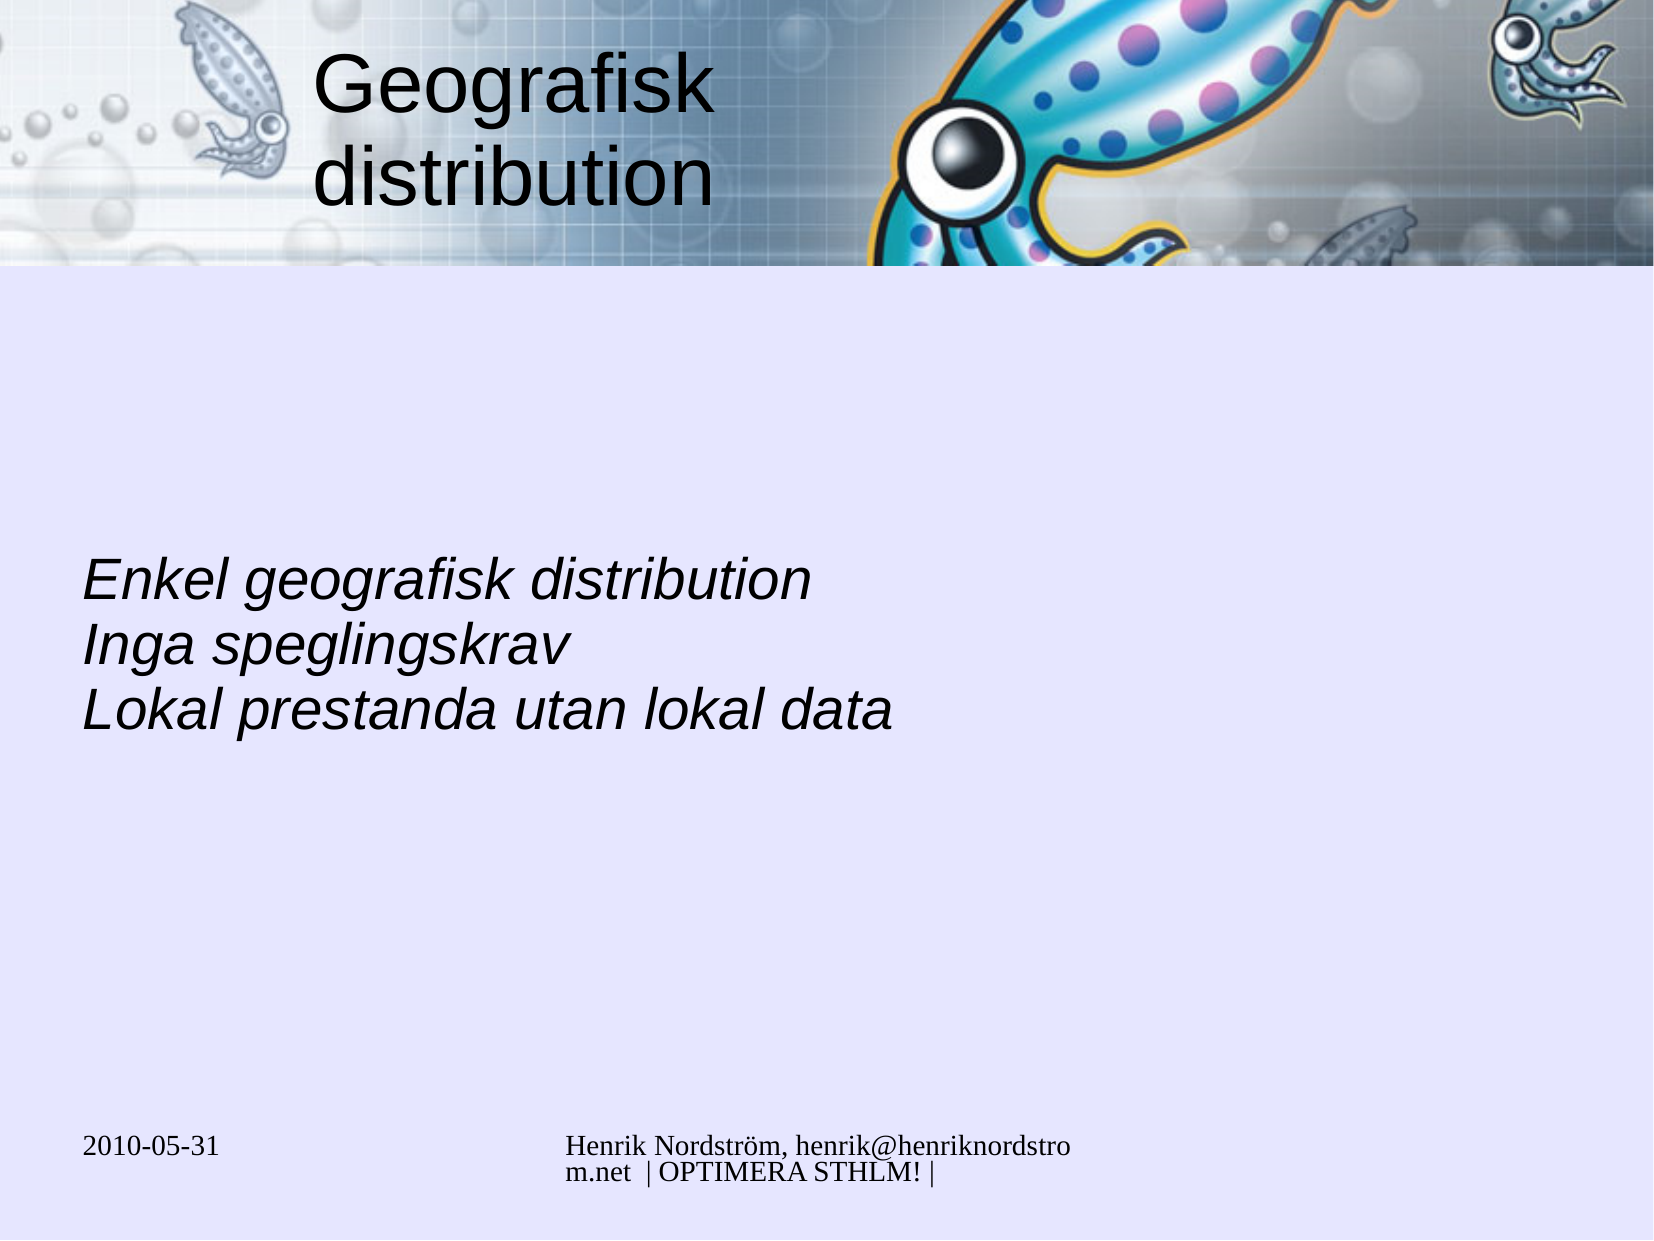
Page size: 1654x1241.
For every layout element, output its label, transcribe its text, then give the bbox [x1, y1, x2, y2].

title Geografisk distribution [312, 36, 1554, 223]
text_box Enkel geografisk distribution Inga speglingskrav Lokal prestanda utan lokal data [82, 49, 1571, 1109]
picture [0, 0, 1654, 266]
